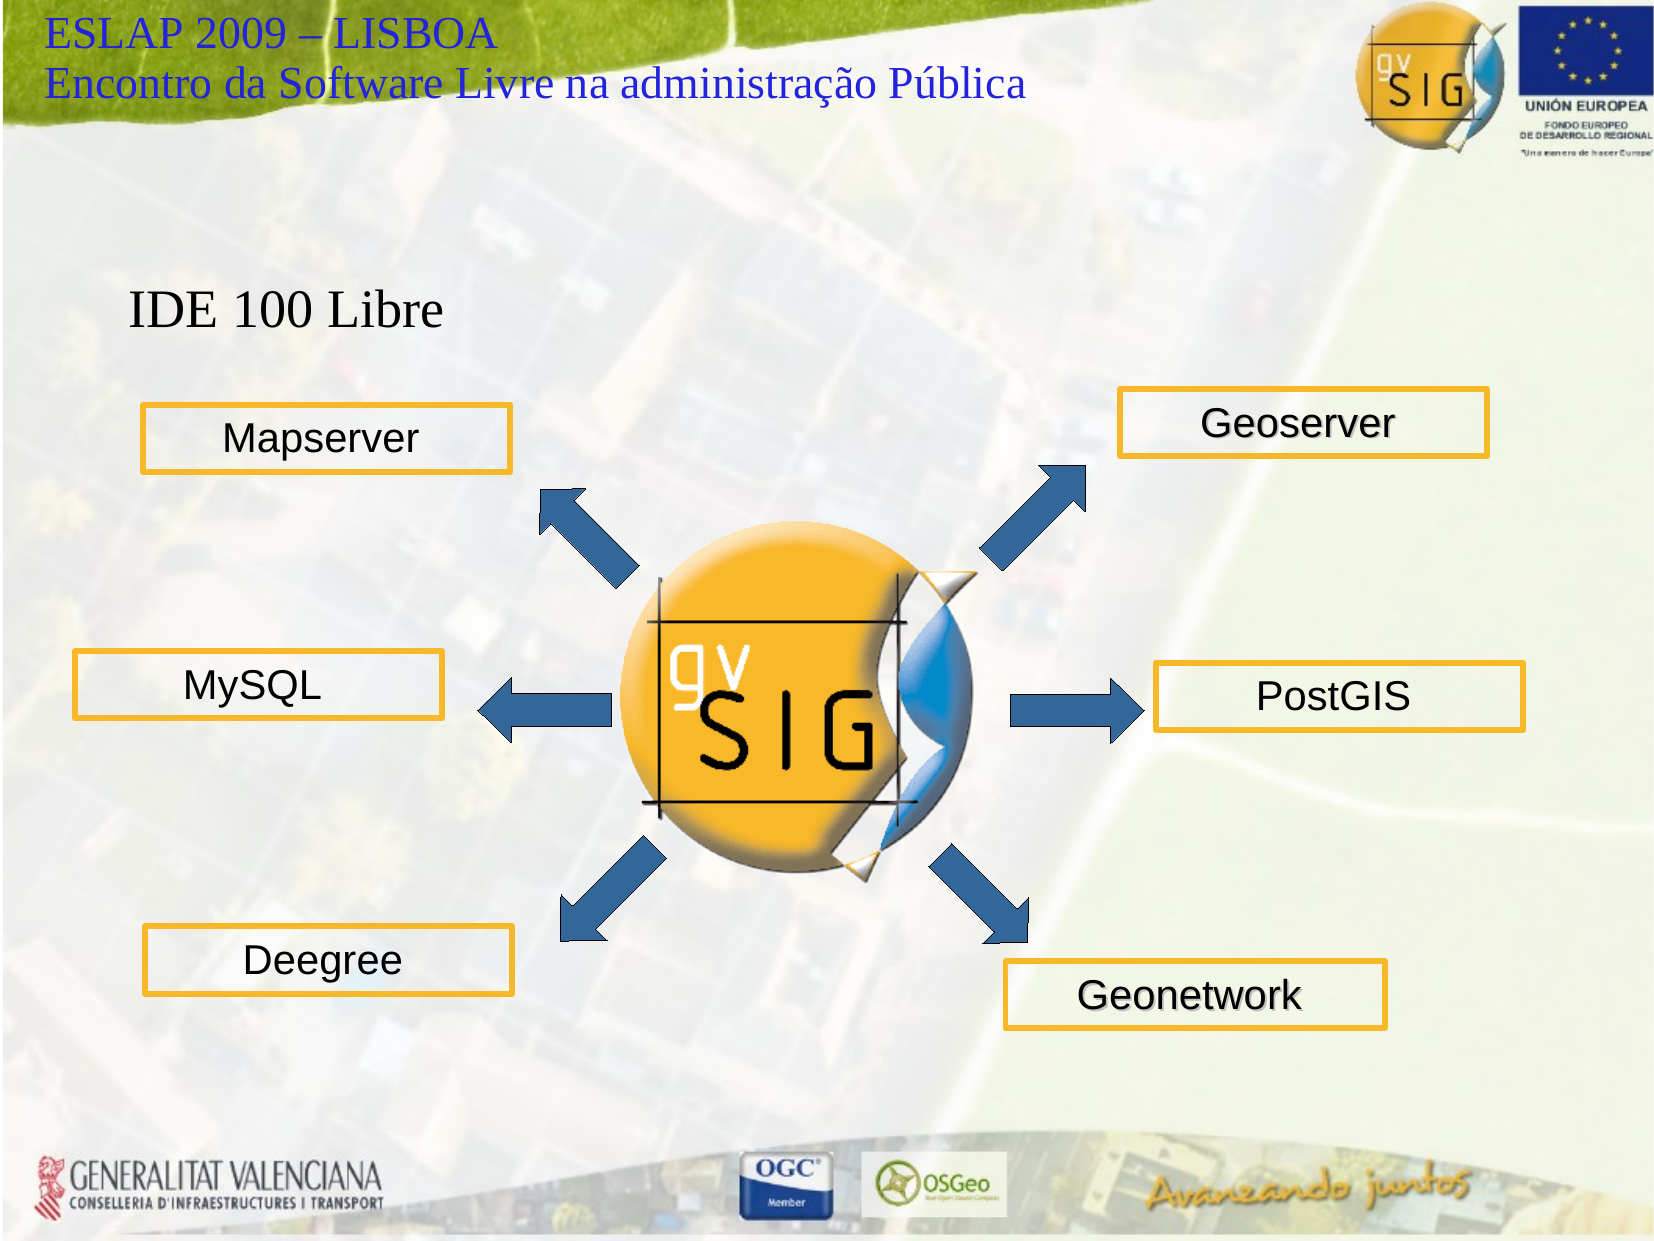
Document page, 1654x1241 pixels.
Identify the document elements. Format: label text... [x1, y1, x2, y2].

text_box Mapserver [143, 404, 511, 472]
text_box Geoserver [1120, 389, 1488, 457]
text_box MySQL [74, 651, 442, 719]
text_box Deegree [145, 926, 513, 994]
text_box Geonetwork [1005, 961, 1385, 1029]
text_box IDE 100 Libre [113, 272, 1506, 355]
text_box PostGIS [1155, 662, 1523, 730]
picture [2, 0, 1654, 1241]
text_box [560, 835, 667, 942]
text_box [1010, 678, 1145, 744]
text_box [979, 465, 1086, 571]
text_box [477, 677, 612, 743]
text_box [539, 488, 640, 589]
text_box [928, 843, 1029, 944]
